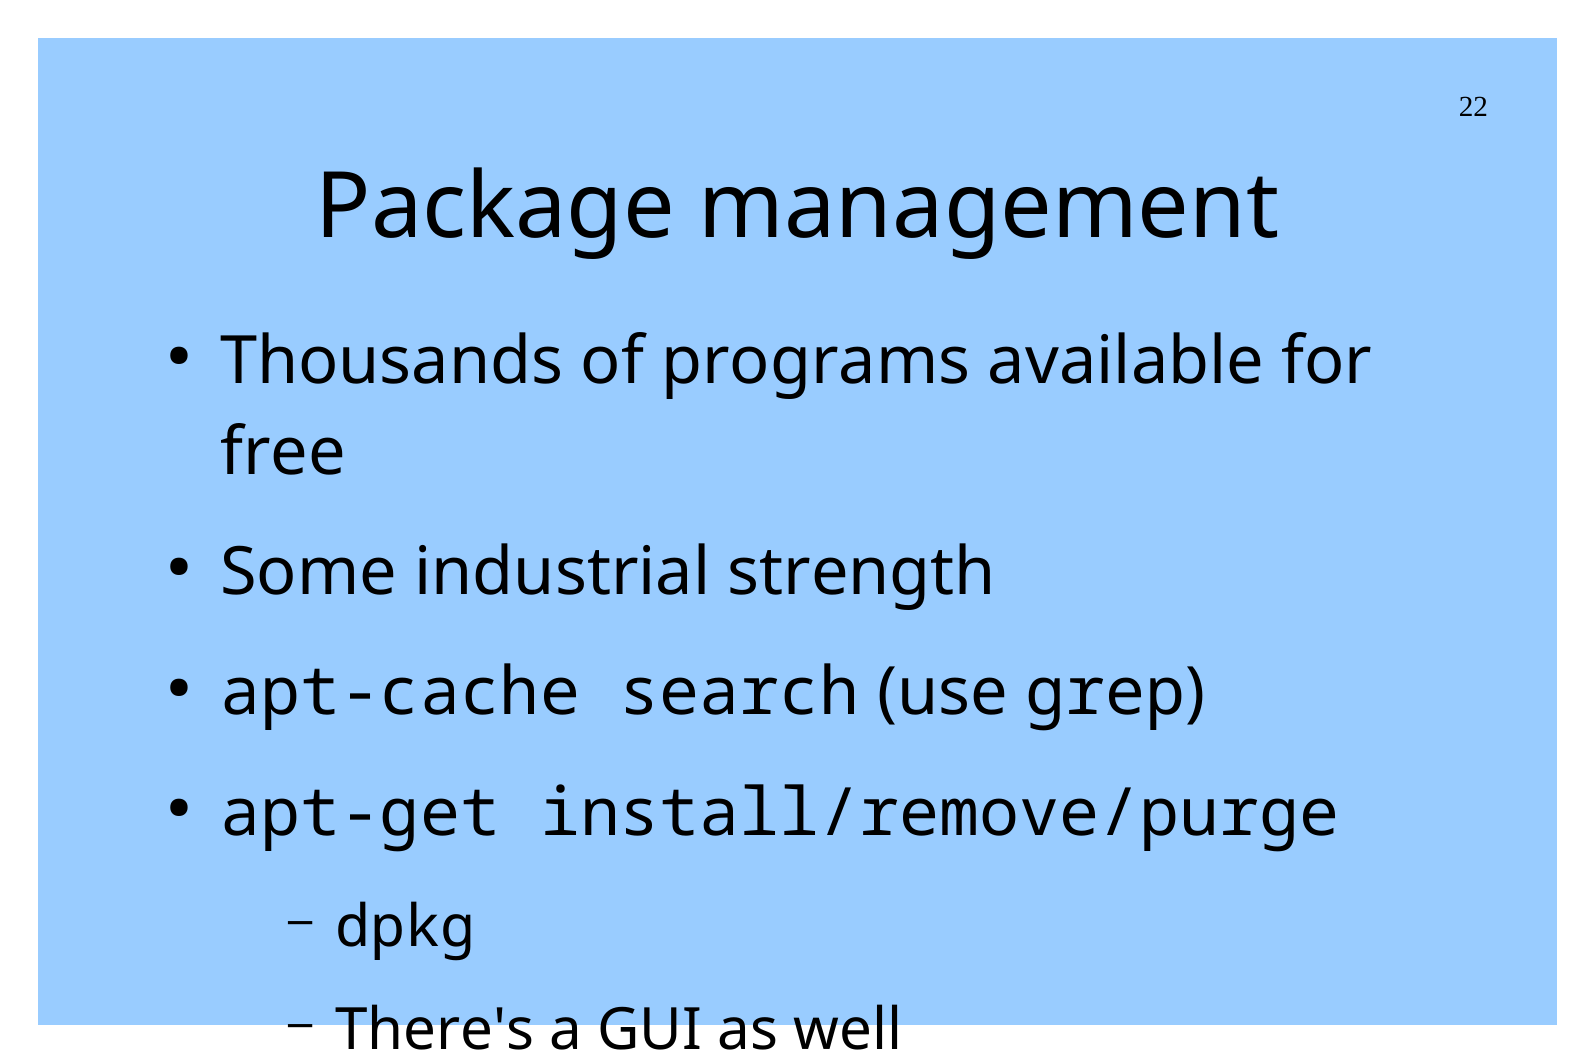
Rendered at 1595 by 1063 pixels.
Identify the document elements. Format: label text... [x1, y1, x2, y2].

list Thousands of programs available for free Some industrial strength apt-cache search (use grep) apt-get install/remove/purge dpkg There's a GUI as well [demo] [149, 312, 1447, 1063]
title Package management [149, 119, 1447, 285]
